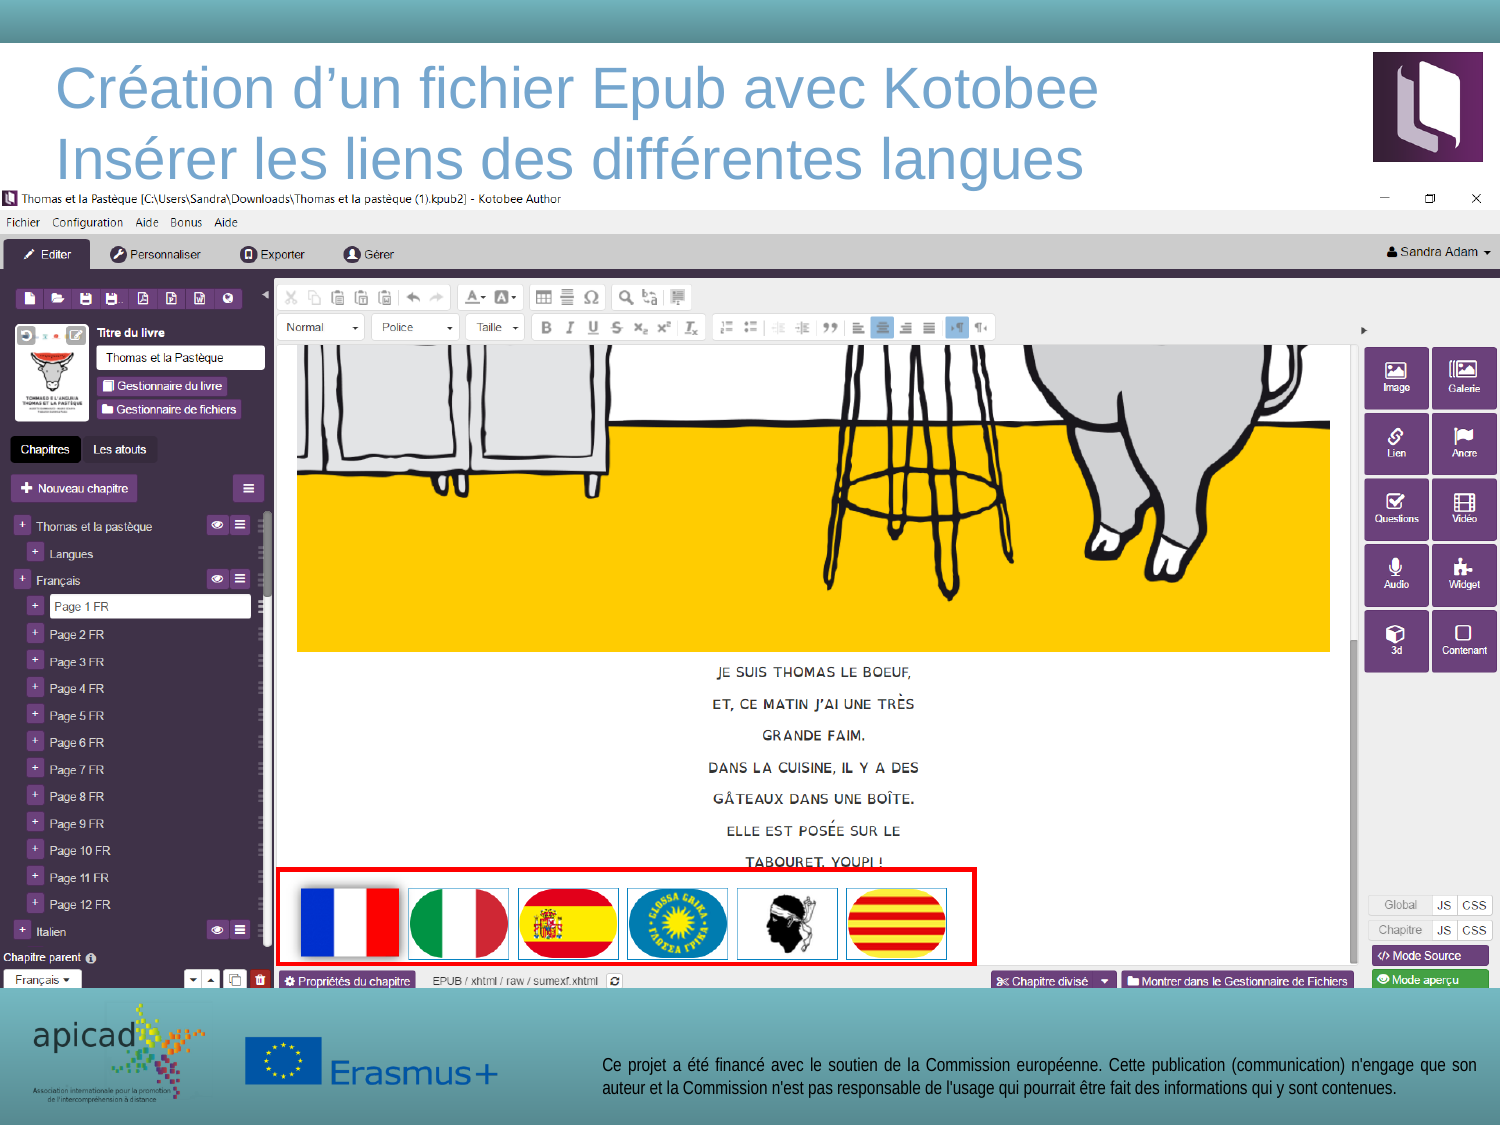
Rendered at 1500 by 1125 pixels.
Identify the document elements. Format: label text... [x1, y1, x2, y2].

text_box Insérer les liens des différentes langues [41, 113, 1353, 200]
picture [29, 999, 213, 1108]
picture [230, 1023, 512, 1098]
picture [0, 187, 1500, 988]
text_box Création d’un fichier Epub avec Kotobee [41, 42, 1353, 113]
picture [1373, 52, 1483, 162]
text_box Ce projet a été financé avec le soutien de la Commission européenne. Cette publication (communication) n'engage que son auteur et la Commission n'est pas responsable de l'usage qui pourrait être fait des informations qui y sont contenues. [596, 1046, 1483, 1105]
text_box [0, 0, 1500, 43]
text_box [0, 988, 1500, 1125]
